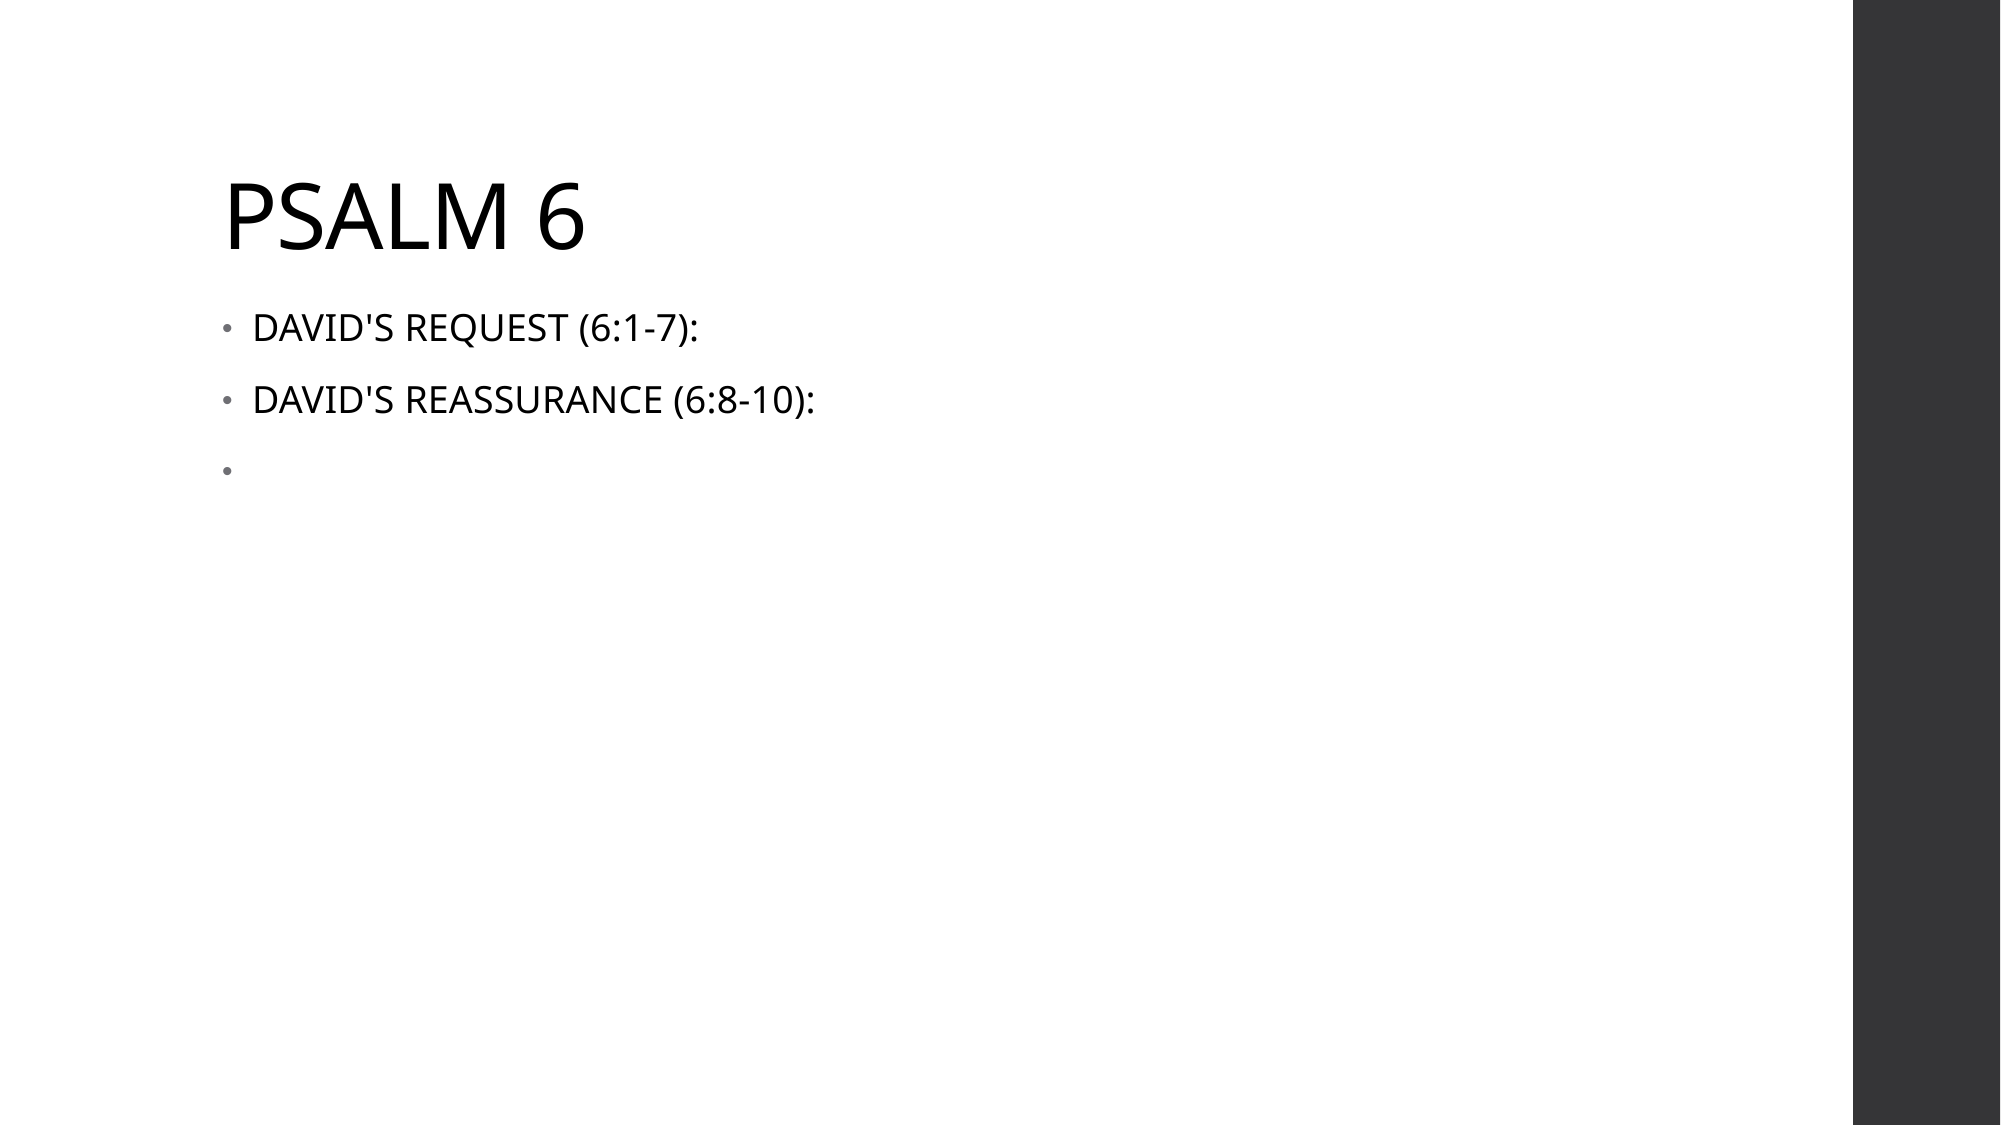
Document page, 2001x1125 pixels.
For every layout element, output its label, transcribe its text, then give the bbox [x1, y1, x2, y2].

list DAVID'S REQUEST (6:1-7): DAVID'S REASSURANCE (6:8-10): [206, 299, 1617, 1014]
title PSALM 6 [206, 60, 1797, 278]
